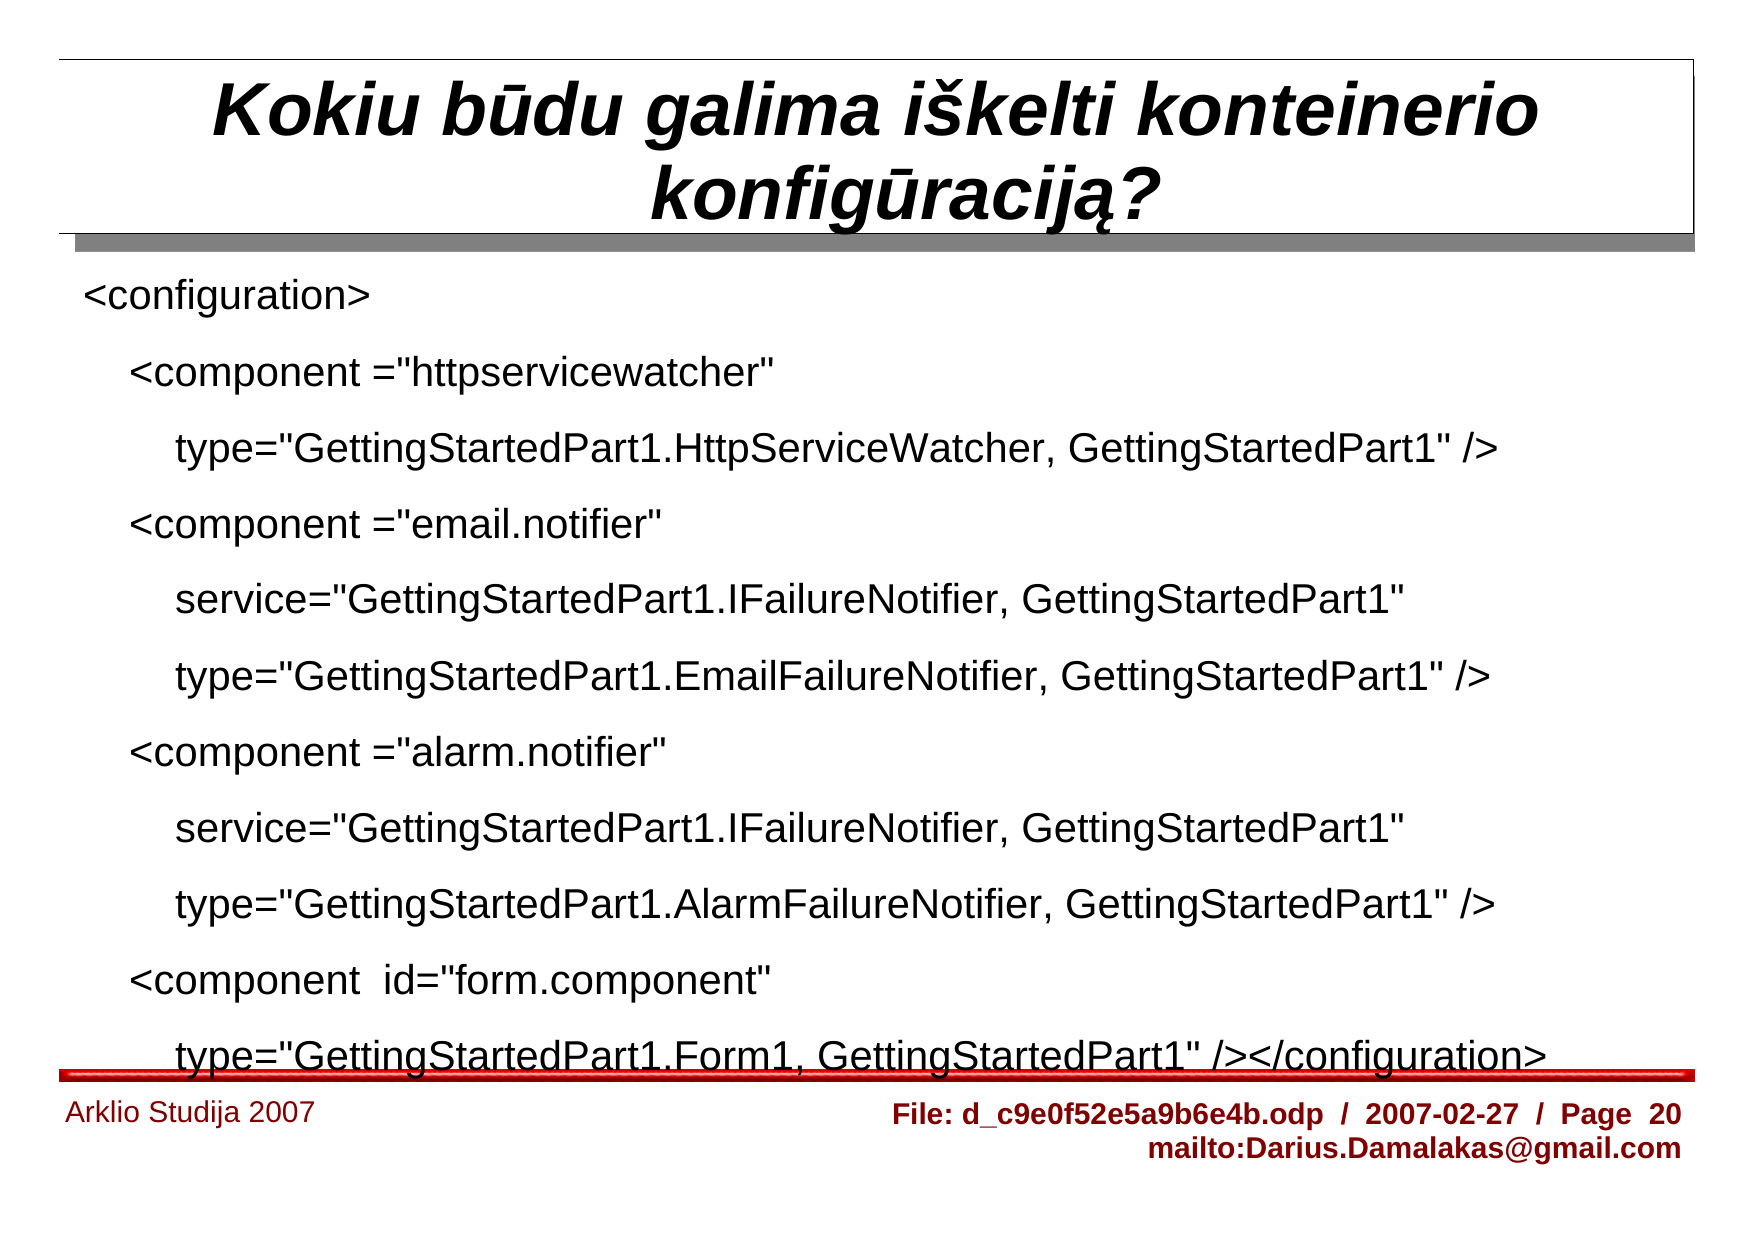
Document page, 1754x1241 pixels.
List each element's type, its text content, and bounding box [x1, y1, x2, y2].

title Kokiu būdu galima iškelti konteinerio konfigūraciją? [59, 59, 1695, 244]
list <configuration> <component ="httpservicewatcher" type="GettingStartedPart1.HttpServiceWatcher, GettingStartedPart1" /> <component ="email.notifier" service="GettingStartedPart1.IFailureNotifier, GettingStartedPart1" type="GettingStartedPart1.EmailFailureNotifier, GettingStartedPart1" /> <component ="alarm.notifier" service="GettingStartedPart1.IFailureNotifier, GettingStartedPart1" type="GettingStartedPart1.AlarmFailureNotifier, GettingStartedPart1" /> <component id="form.component" type="GettingStartedPart1.Form1, GettingStartedPart1" /></configuration> [71, 272, 1695, 1159]
picture [59, 1069, 71, 1082]
